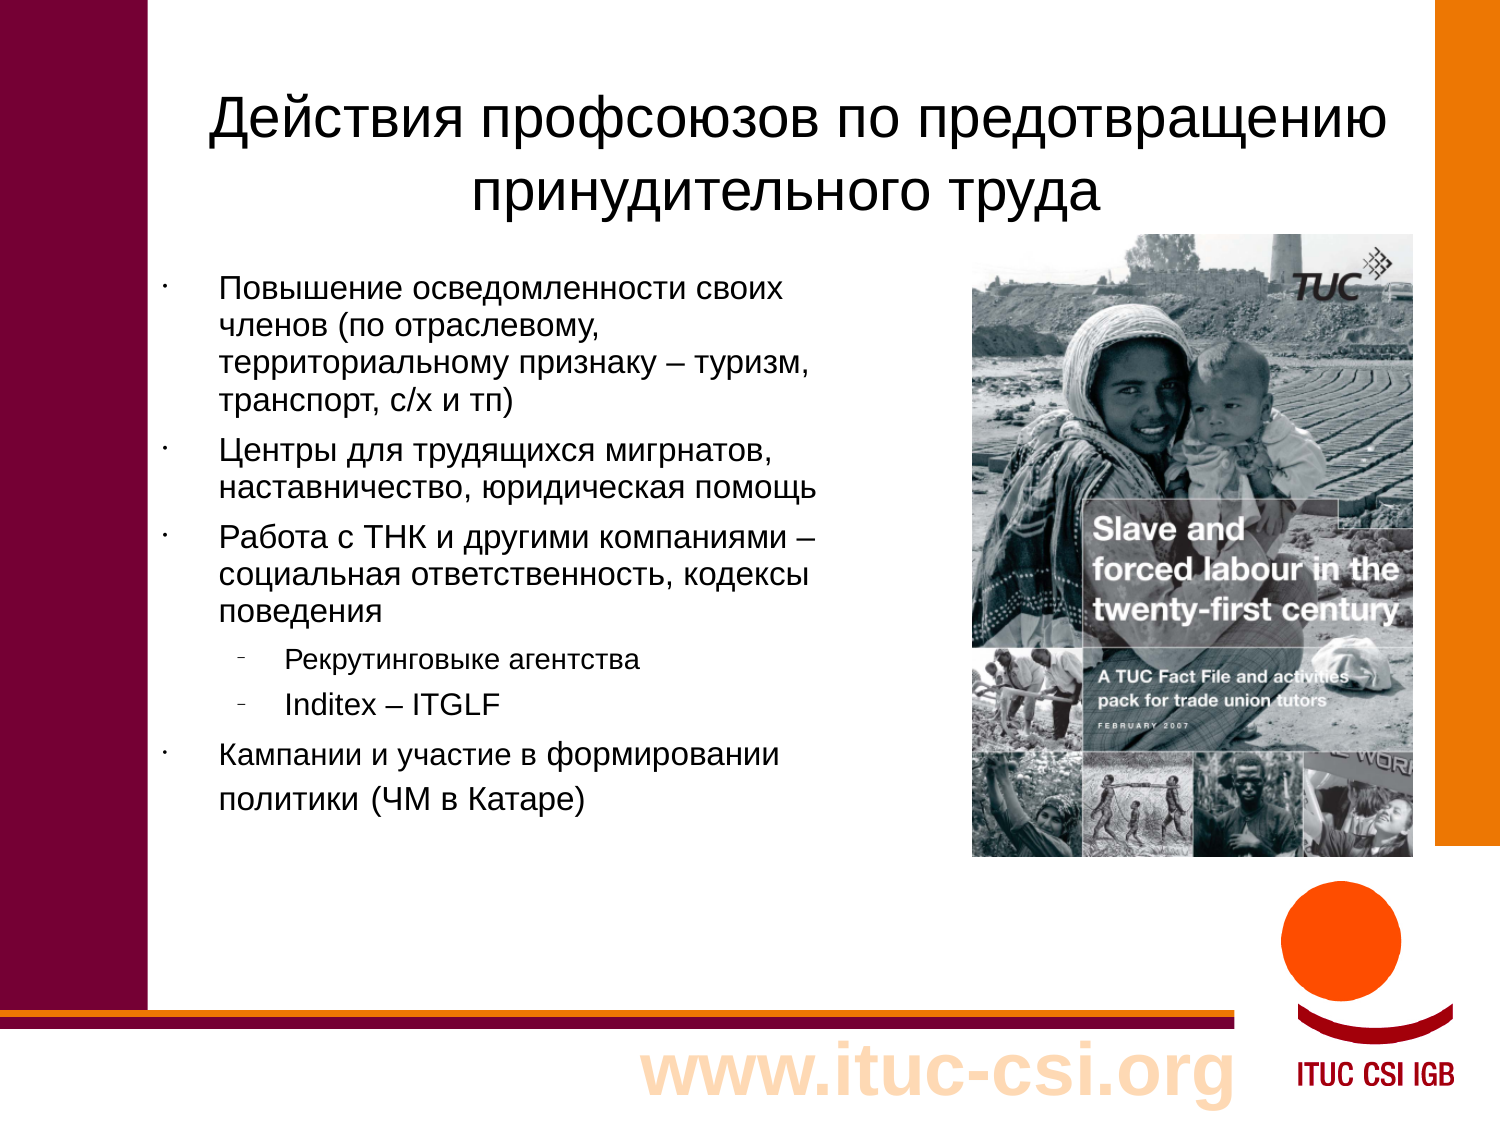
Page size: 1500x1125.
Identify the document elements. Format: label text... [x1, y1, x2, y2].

list Повышение осведомленности своих членов (по отраслевому, территориальному признаку – туризм, транспорт, с/х и тп) Центры для трудящихся мигрнатов, наставничество, юридическая помощь Работа с ТНК и другими компаниями – социальная ответственность, кодексы поведения Рекрутинговыке агентства Inditex – ITGLF Кампании и участие в формировании политики (ЧМ в Катаре) [147, 262, 903, 811]
title Действия профсоюзов по предотвращению принудительного труда [147, 45, 1425, 233]
picture [972, 234, 1413, 857]
picture [1281, 881, 1454, 1086]
